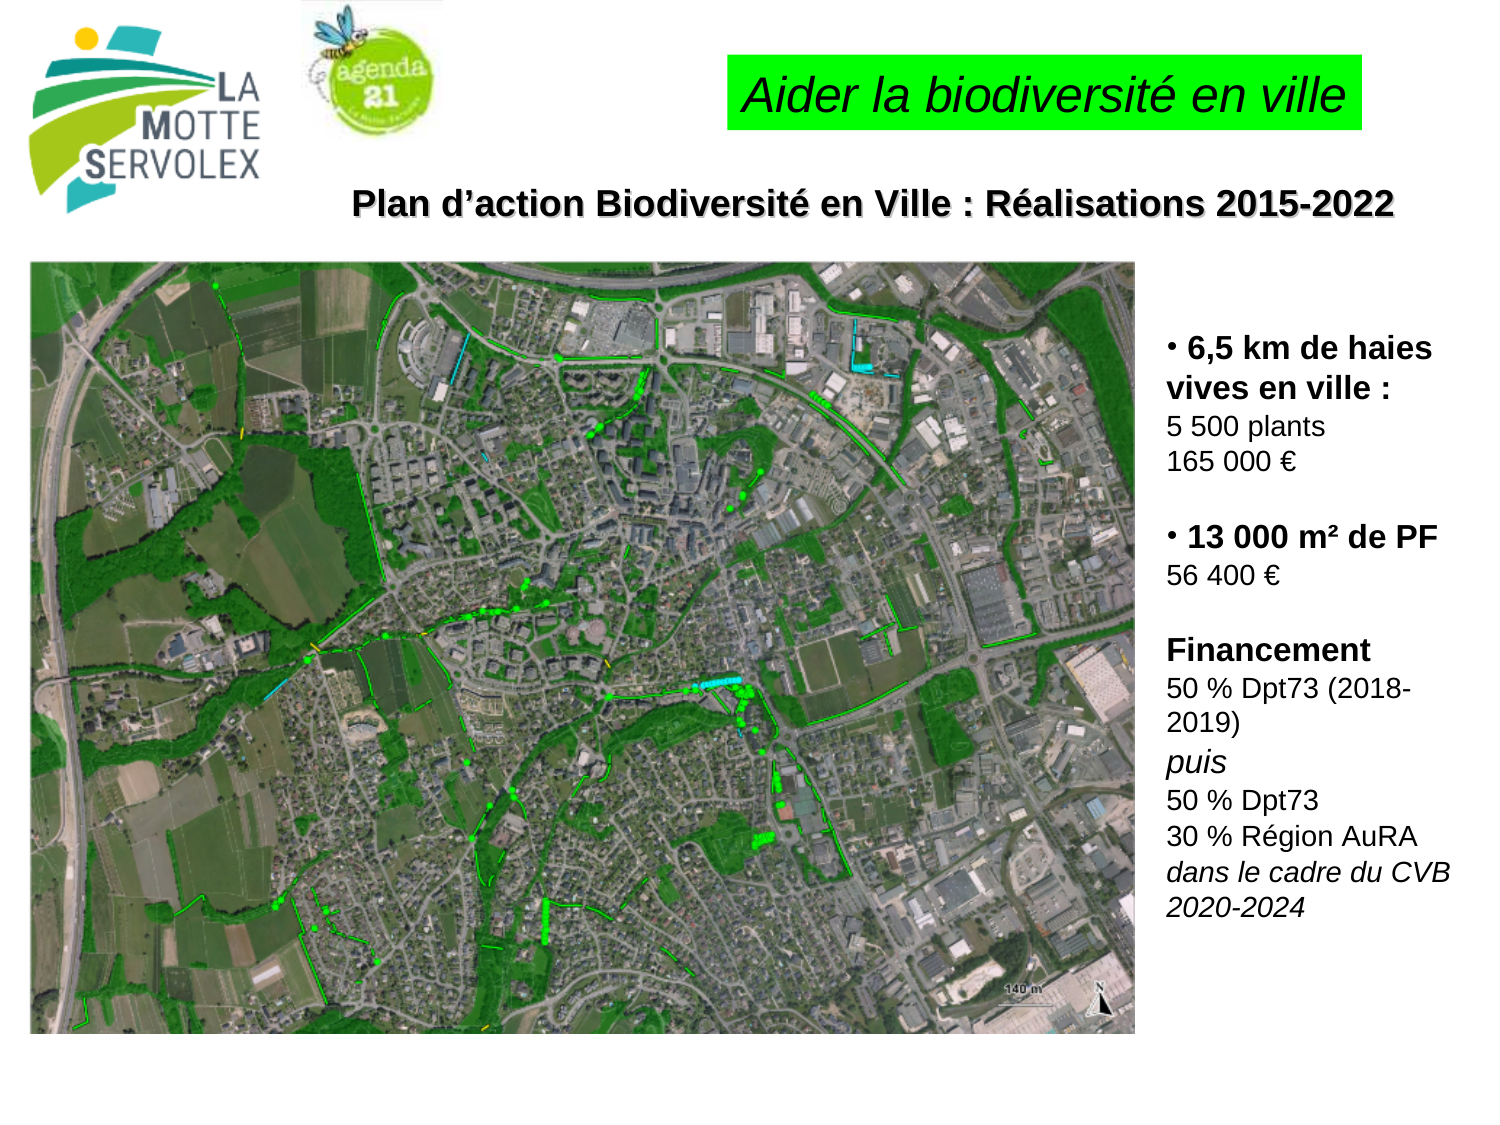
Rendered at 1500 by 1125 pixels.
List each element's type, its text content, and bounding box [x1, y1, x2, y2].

picture [23, 0, 1500, 1125]
picture [11, 8, 278, 232]
text_box Plan d’action Biodiversité en Ville : Réalisations 2015-2022 [336, 171, 1411, 233]
text_box Aider la biodiversité en ville [727, 54, 1362, 131]
picture [301, 0, 443, 142]
text_box 6,5 km de haies vives en ville : 5 500 plants 165 000 € 13 000 m² de PF 56 400 € Financement 50 % Dpt73 (2018-2019) puis 50 % Dpt73 30 % Région AuRA dans le cadre du CVB 2020-2024 [1151, 318, 1500, 931]
